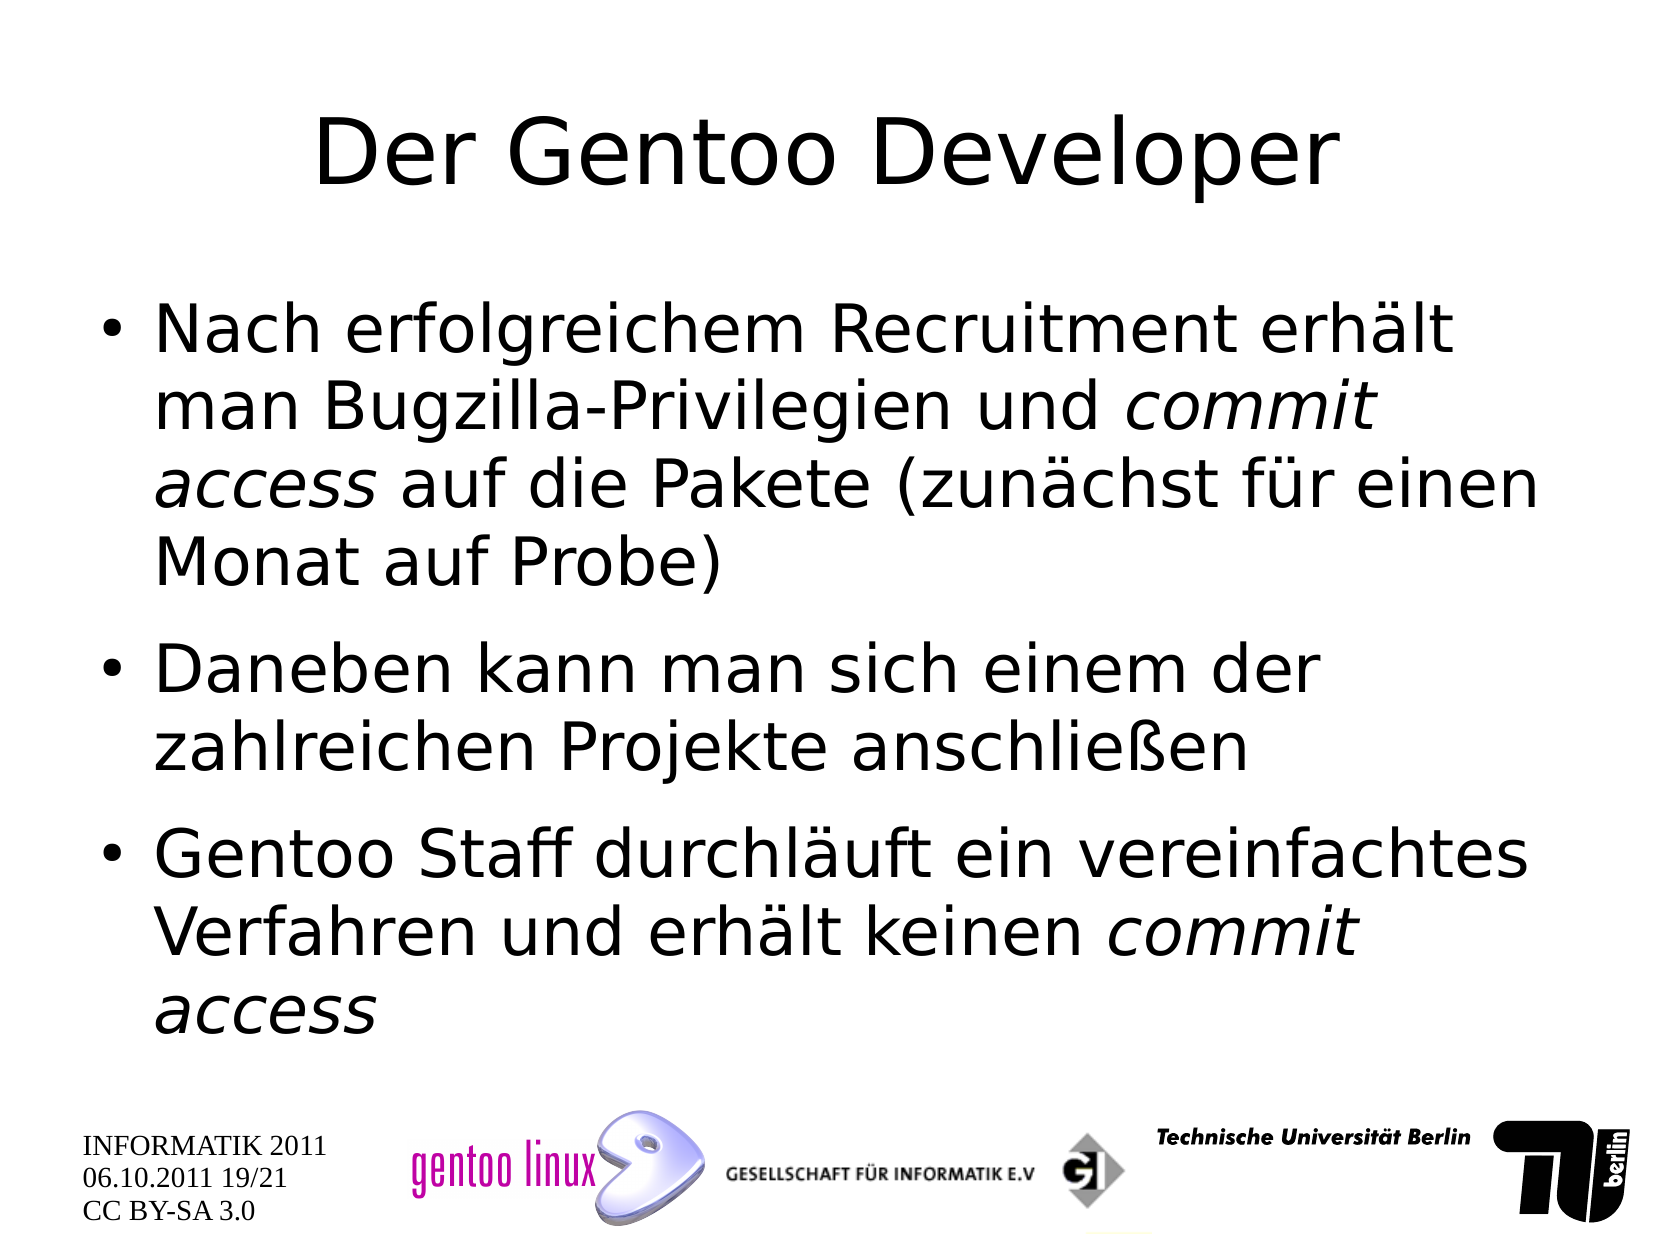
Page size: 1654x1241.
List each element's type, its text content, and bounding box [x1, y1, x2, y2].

picture [726, 1109, 1152, 1234]
title Der Gentoo Developer [82, 49, 1571, 257]
picture [407, 1109, 708, 1230]
list Nach erfolgreichem Recruitment erhält man Bugzilla-Privilegien und commit access auf die Pakete (zunächst für einen Monat auf Probe) Daneben kann man sich einem der zahlreichen Projekte anschließen Gentoo Staff durchläuft ein vereinfachtes Verfahren und erhält keinen commit access [82, 290, 1571, 1109]
